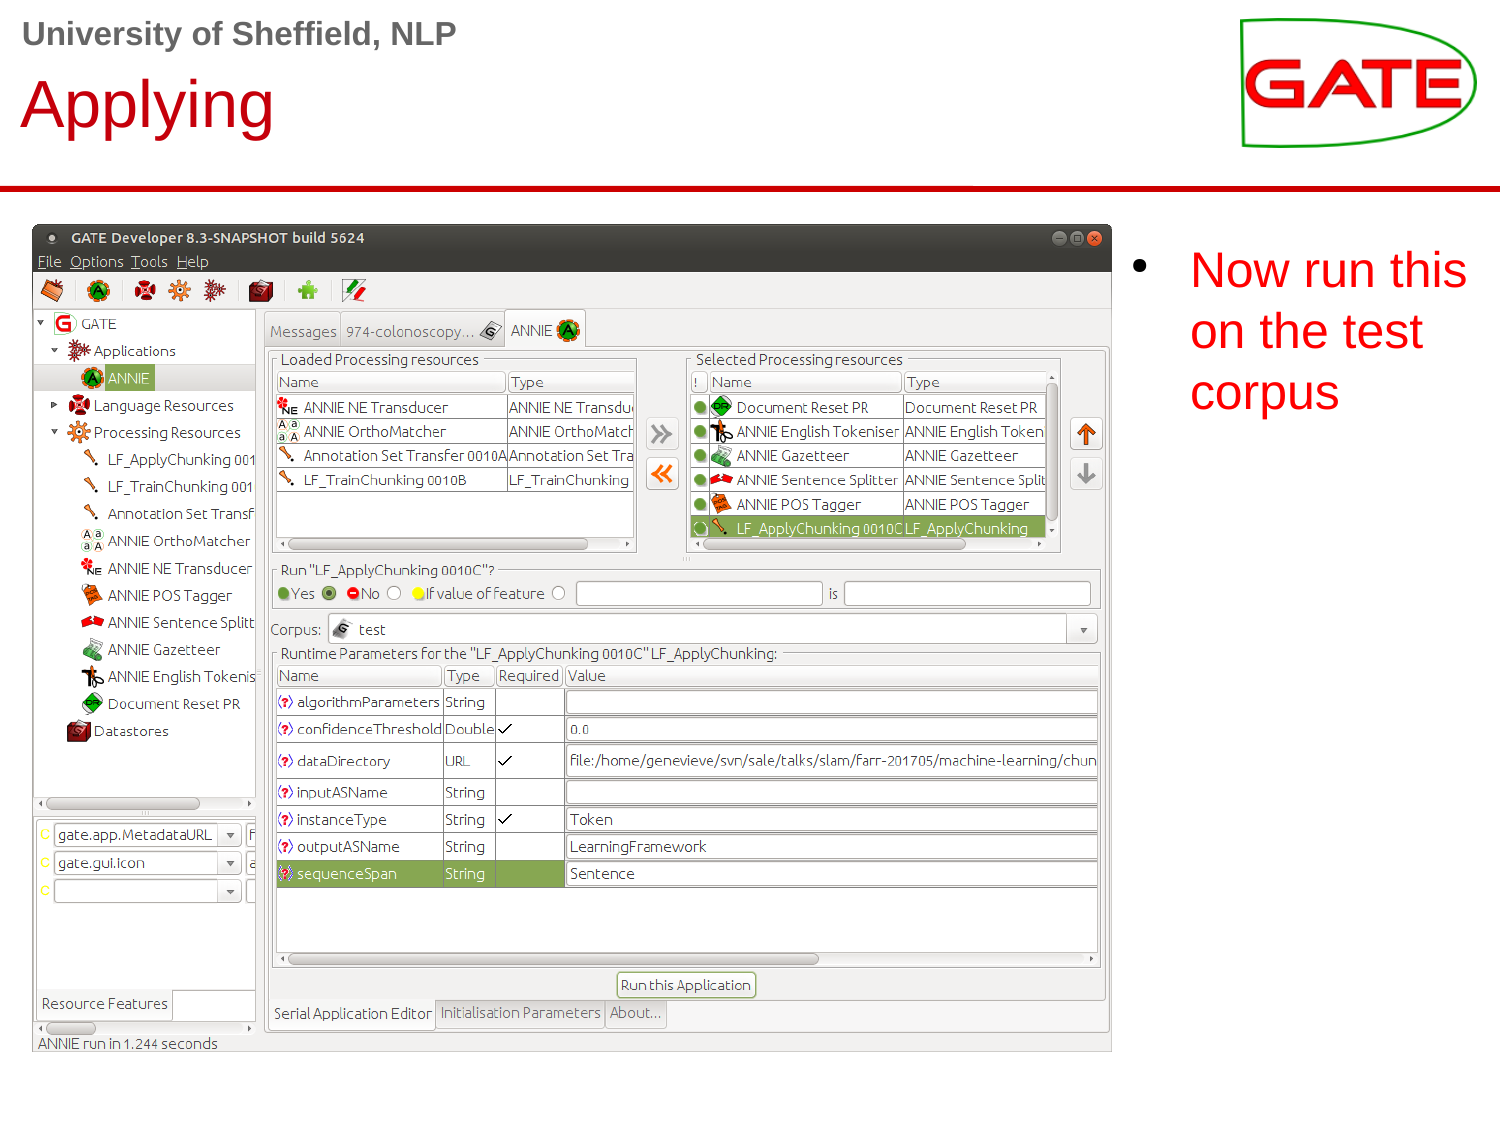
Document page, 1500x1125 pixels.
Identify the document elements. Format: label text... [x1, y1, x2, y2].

picture [32, 224, 1112, 1052]
title Applying [20, 45, 1240, 166]
list Now run this on the test corpus [1074, 236, 1477, 1063]
picture [1240, 18, 1477, 148]
